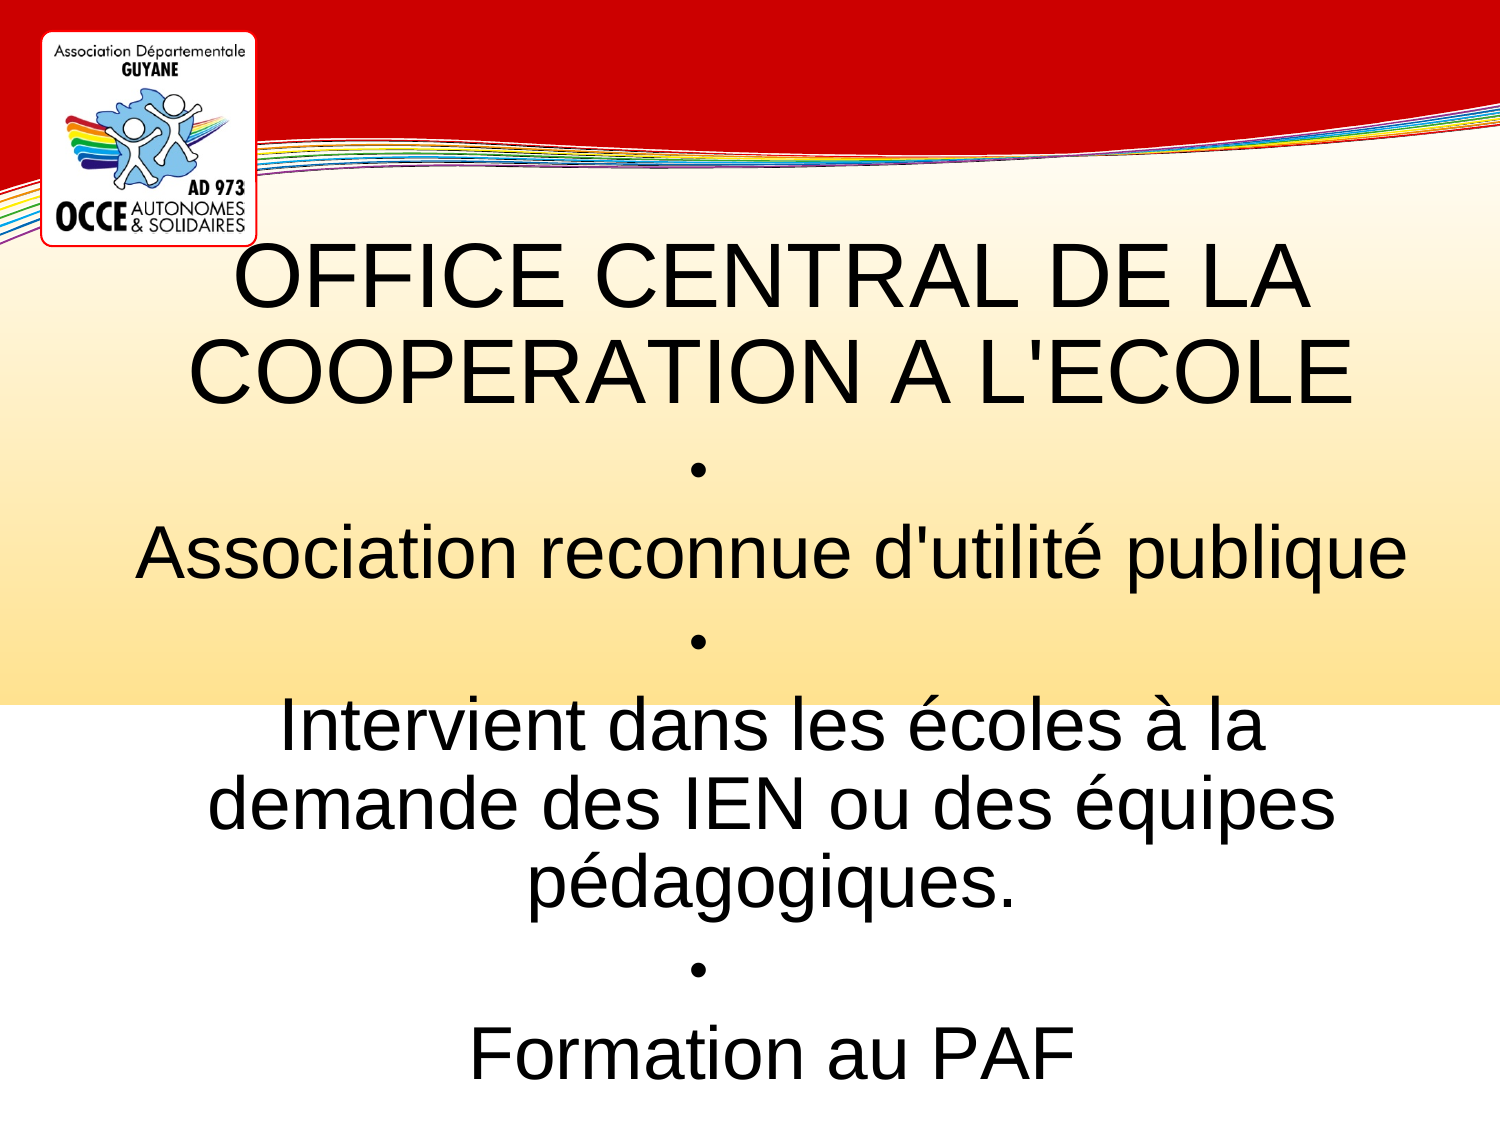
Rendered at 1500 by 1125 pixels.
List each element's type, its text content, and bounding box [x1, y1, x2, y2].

list OFFICE CENTRAL DE LA COOPERATION A L'ECOLE Association reconnue d'utilité publique Intervient dans les écoles à la demande des IEN ou des équipes pédagogiques. Formation au PAF [49, 223, 1441, 1103]
picture [54, 44, 245, 223]
